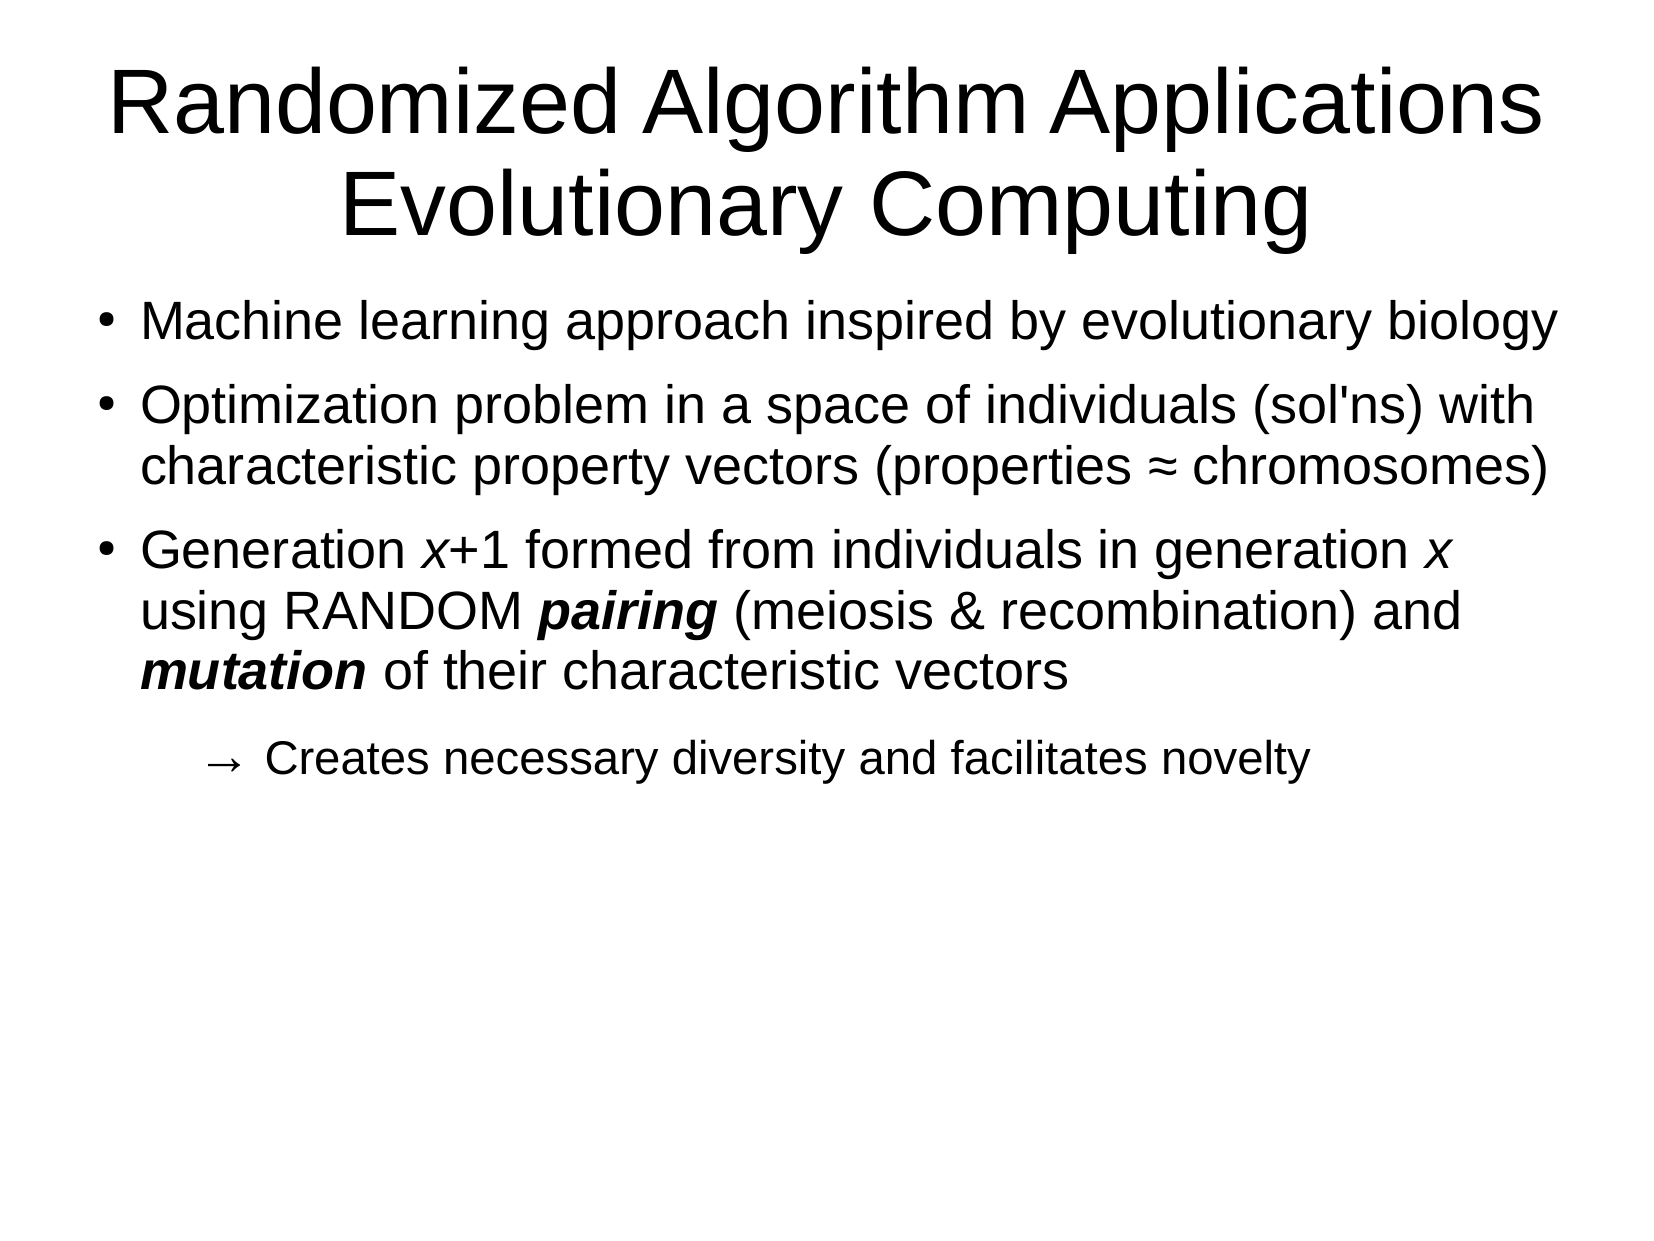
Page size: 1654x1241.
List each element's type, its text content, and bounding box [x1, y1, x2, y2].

list Machine learning approach inspired by evolutionary biology Optimization problem in a space of individuals (sol'ns) with characteristic property vectors (properties ≈ chromosomes) Generation x+1 formed from individuals in generation x using RANDOM pairing (meiosis & recombination) and mutation of their characteristic vectors → Creates necessary diversity and facilitates novelty [82, 290, 1571, 1177]
title Randomized Algorithm Applications Evolutionary Computing [82, 49, 1571, 257]
